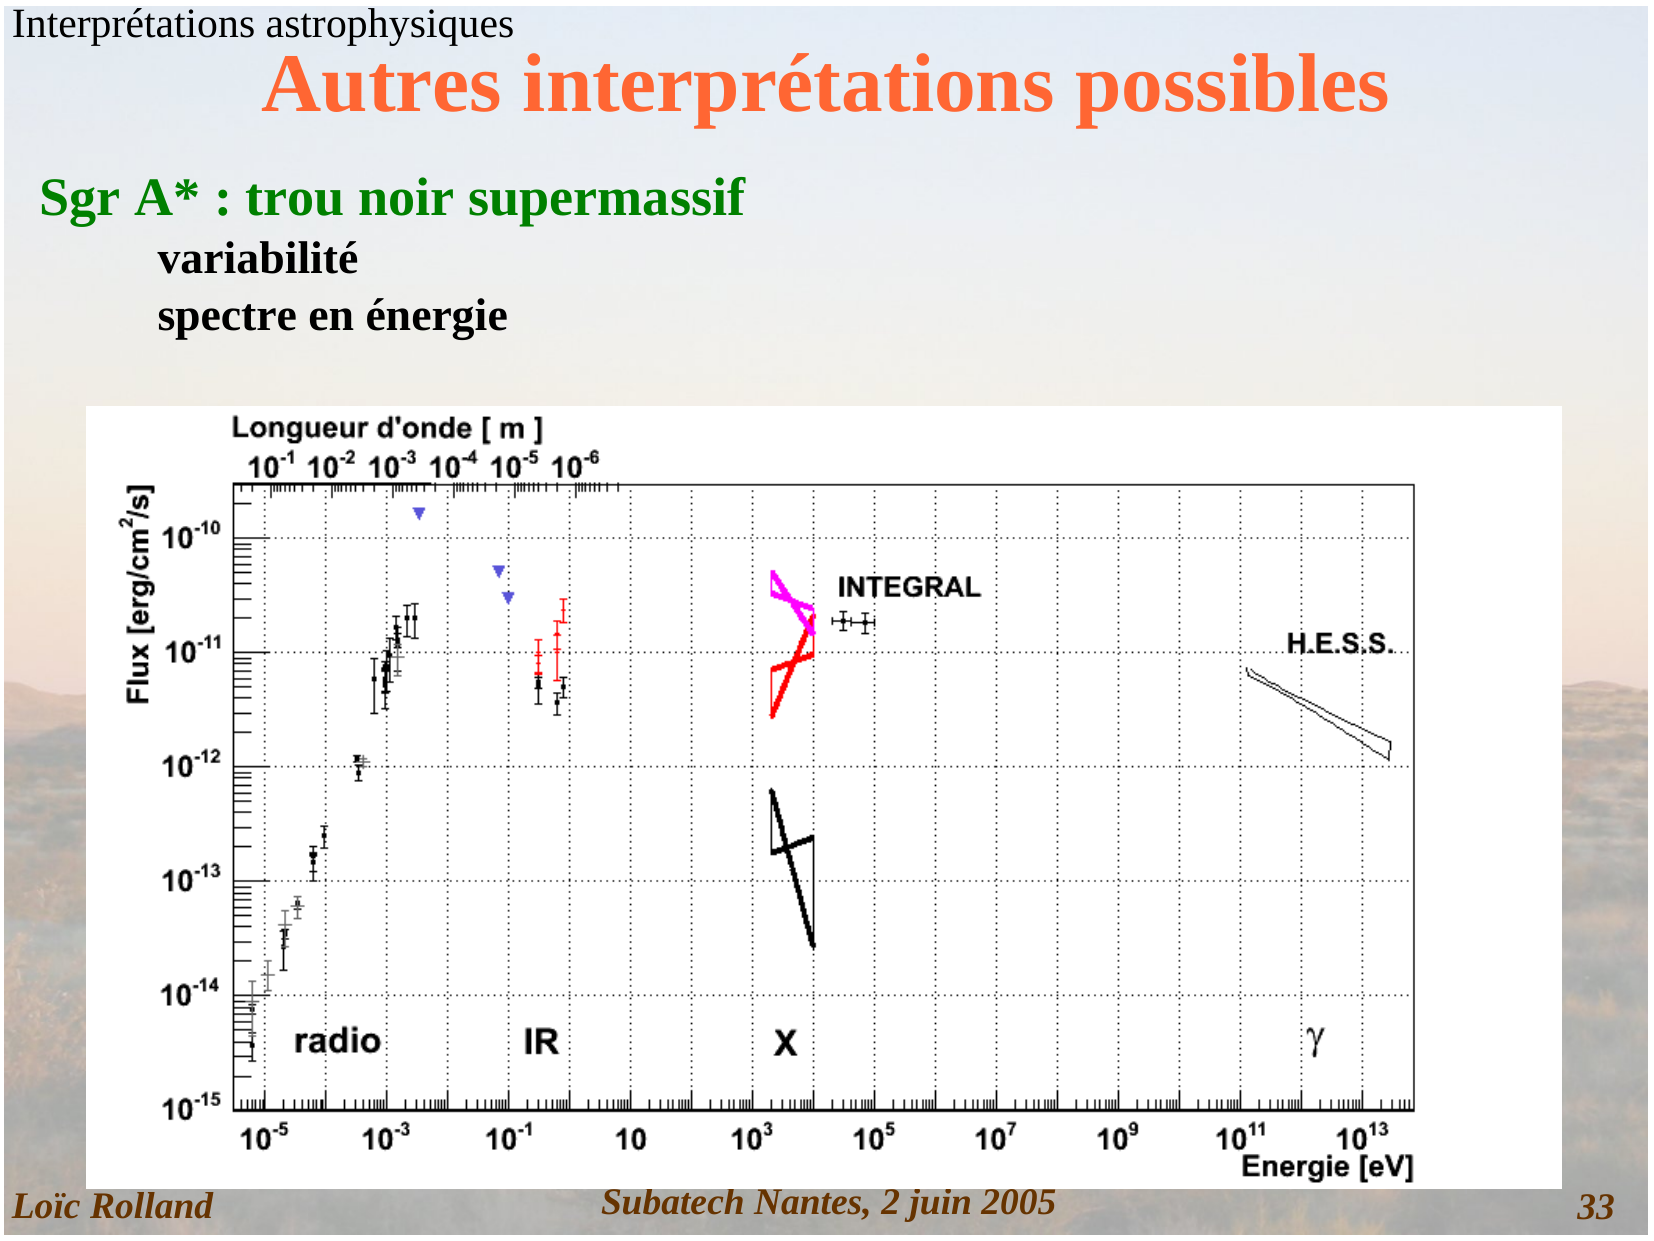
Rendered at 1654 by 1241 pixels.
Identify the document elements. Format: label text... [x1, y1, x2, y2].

picture [4, 146, 1648, 1235]
picture [4, 6, 11, 20]
list Sgr A* : trou noir supermassif variabilité spectre en énergie [24, 167, 1605, 1151]
title Autres interprétations possibles [0, 20, 1654, 146]
text_box Interprétations astrophysiques [11, 0, 1654, 59]
